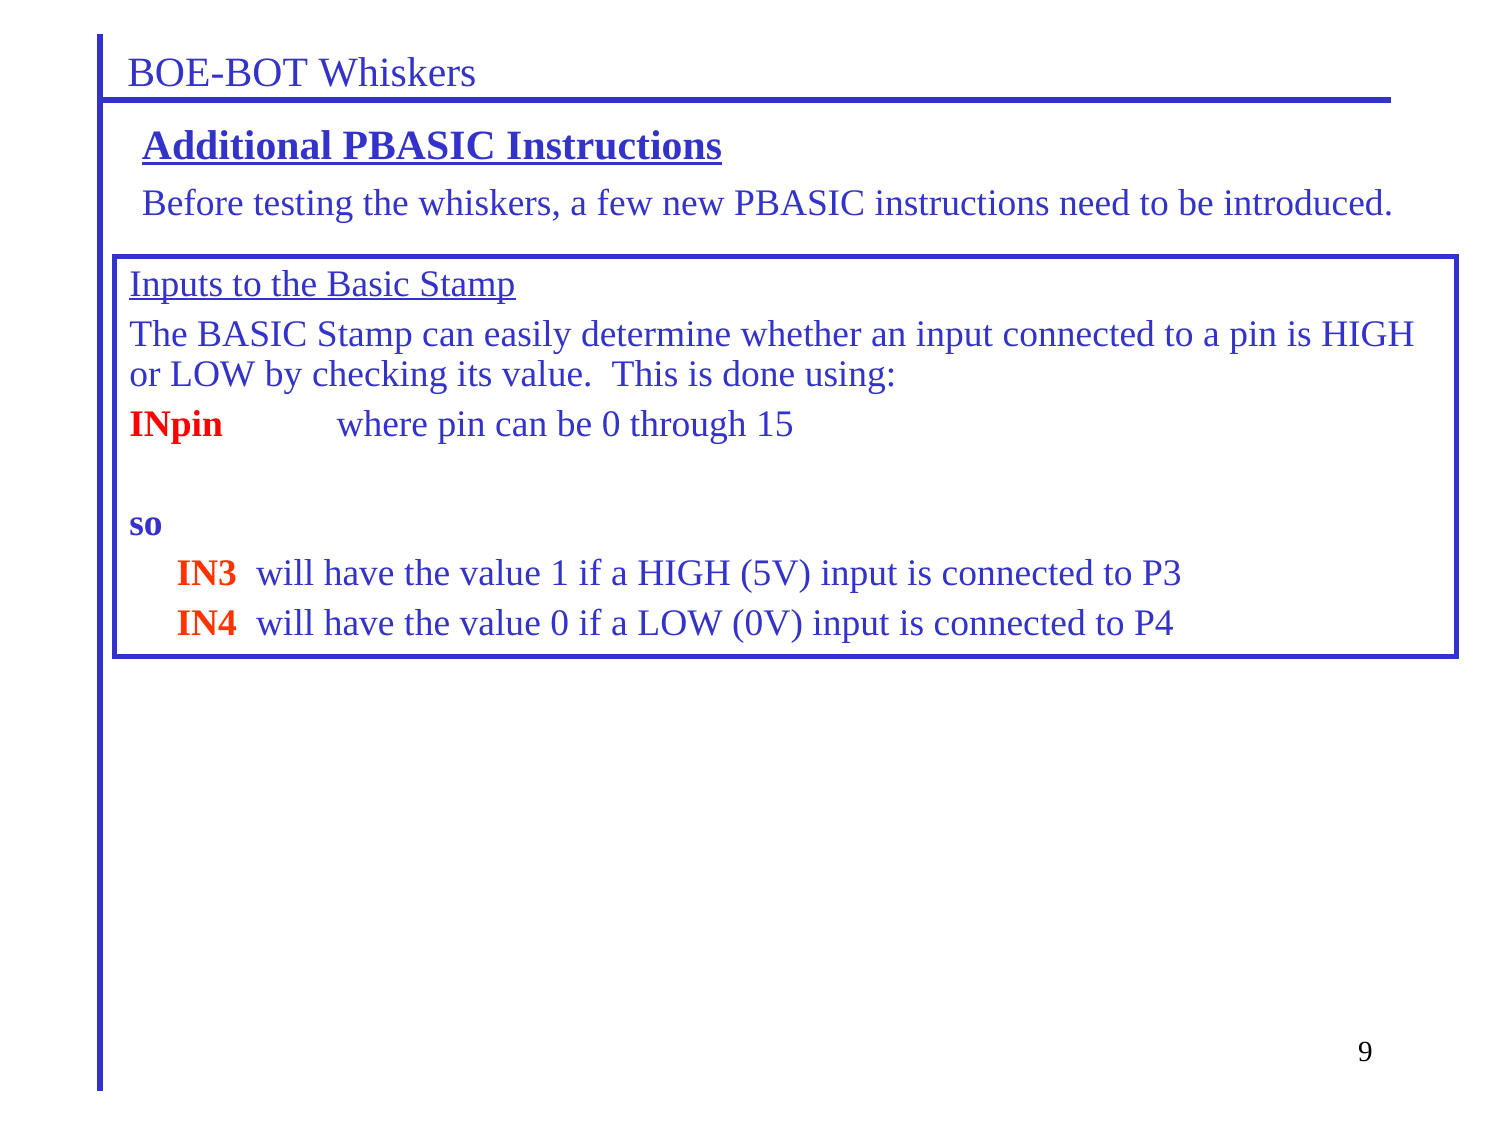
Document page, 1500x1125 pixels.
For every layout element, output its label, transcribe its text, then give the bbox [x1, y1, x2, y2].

text_box Inputs to the Basic Stamp The BASIC Stamp can easily determine whether an input connected to a pin is HIGH or LOW by checking its value. This is done using: INpin where pin can be 0 through 15 so IN3 will have the value 1 if a HIGH (5V) input is connected to P3 IN4 will have the value 0 if a LOW (0V) input is connected to P4 [114, 256, 1457, 657]
text_box BOE-BOT Whiskers [112, 37, 1450, 88]
text_box Additional PBASIC Instructions Before testing the whiskers, a few new PBASIC instructions need to be introduced. [127, 110, 1455, 232]
text_box <number> [1074, 1025, 1388, 1101]
